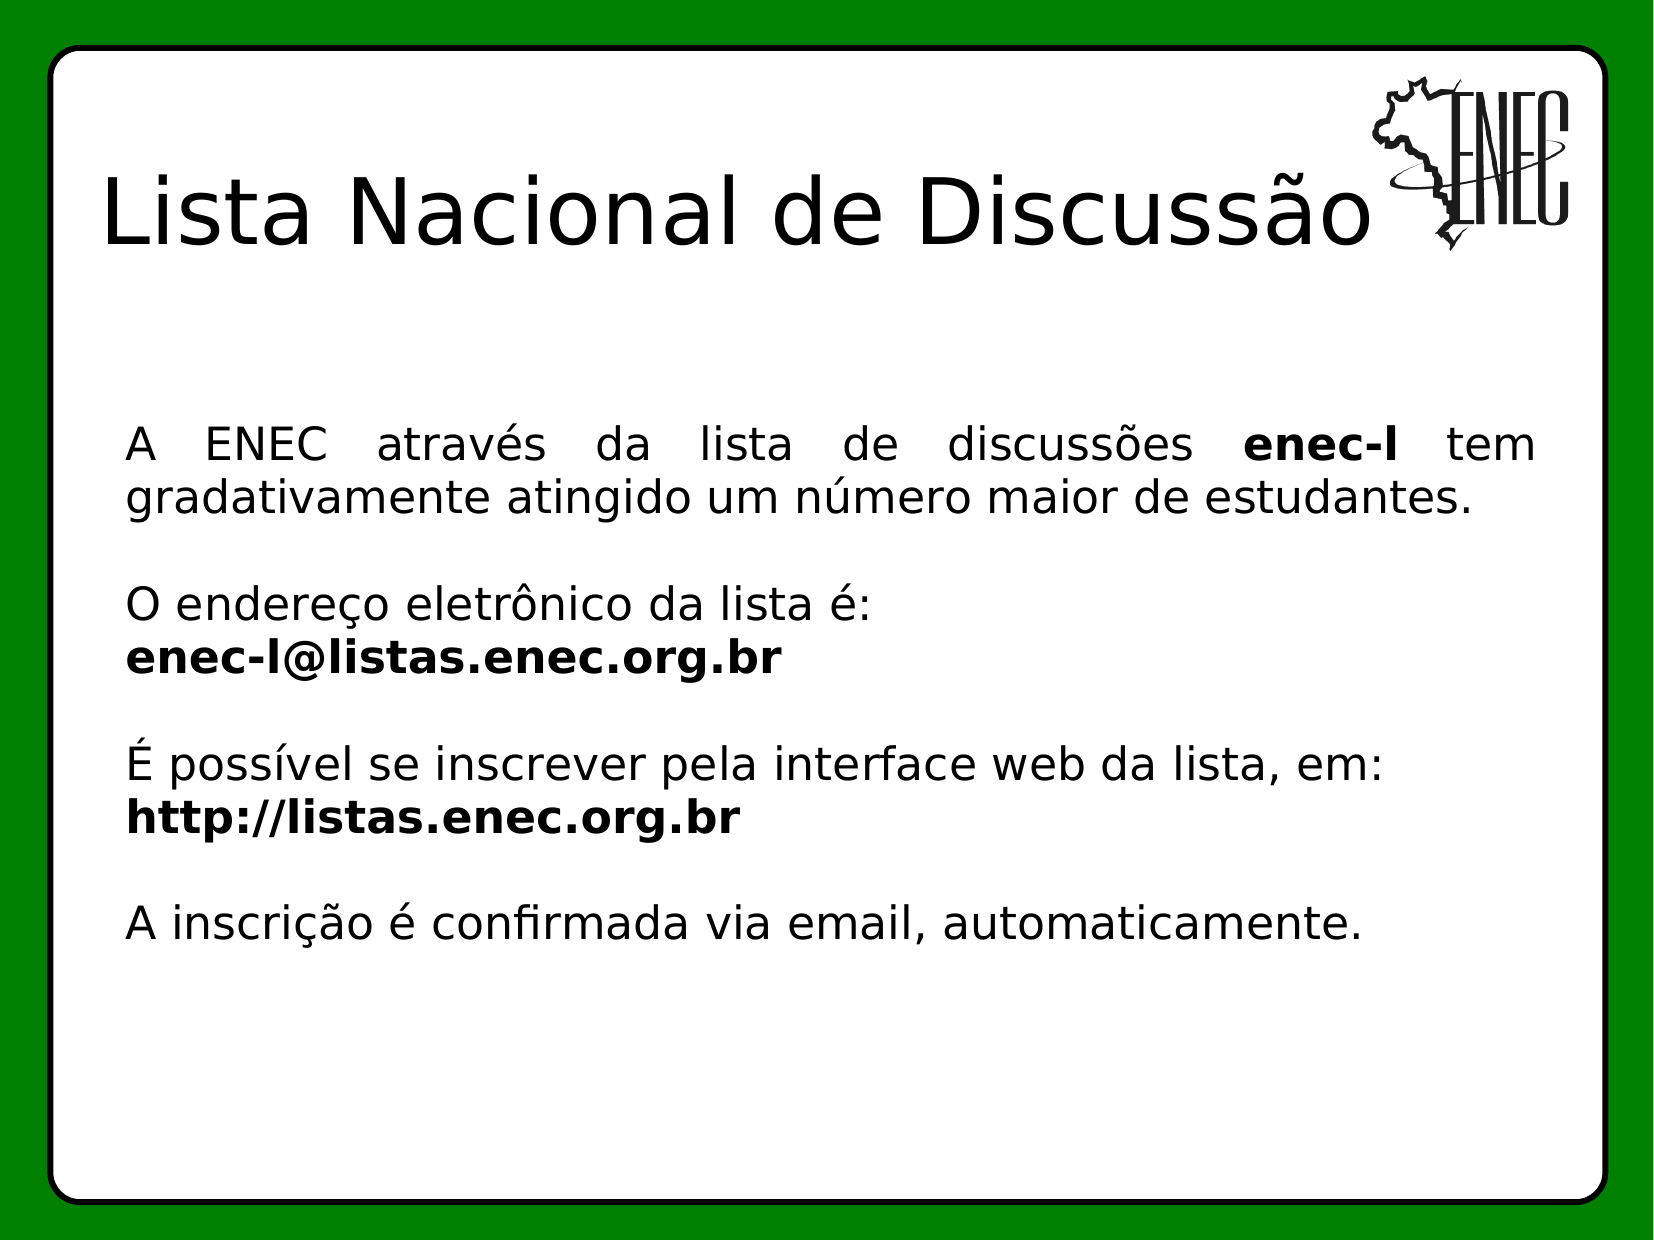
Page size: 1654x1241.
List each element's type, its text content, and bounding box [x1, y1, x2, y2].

title Lista Nacional de Discussão [99, 109, 1410, 317]
list A ENEC através da lista de discussões enec-l tem gradativamente atingido um número maior de estudantes. O endereço eletrônico da lista é: enec-l@listas.enec.org.br É possível se inscrever pela interface web da lista, em: http://listas.enec.org.br A inscrição é confirmada via email, automaticamente. [125, 417, 1538, 1079]
picture [1367, 71, 1574, 273]
